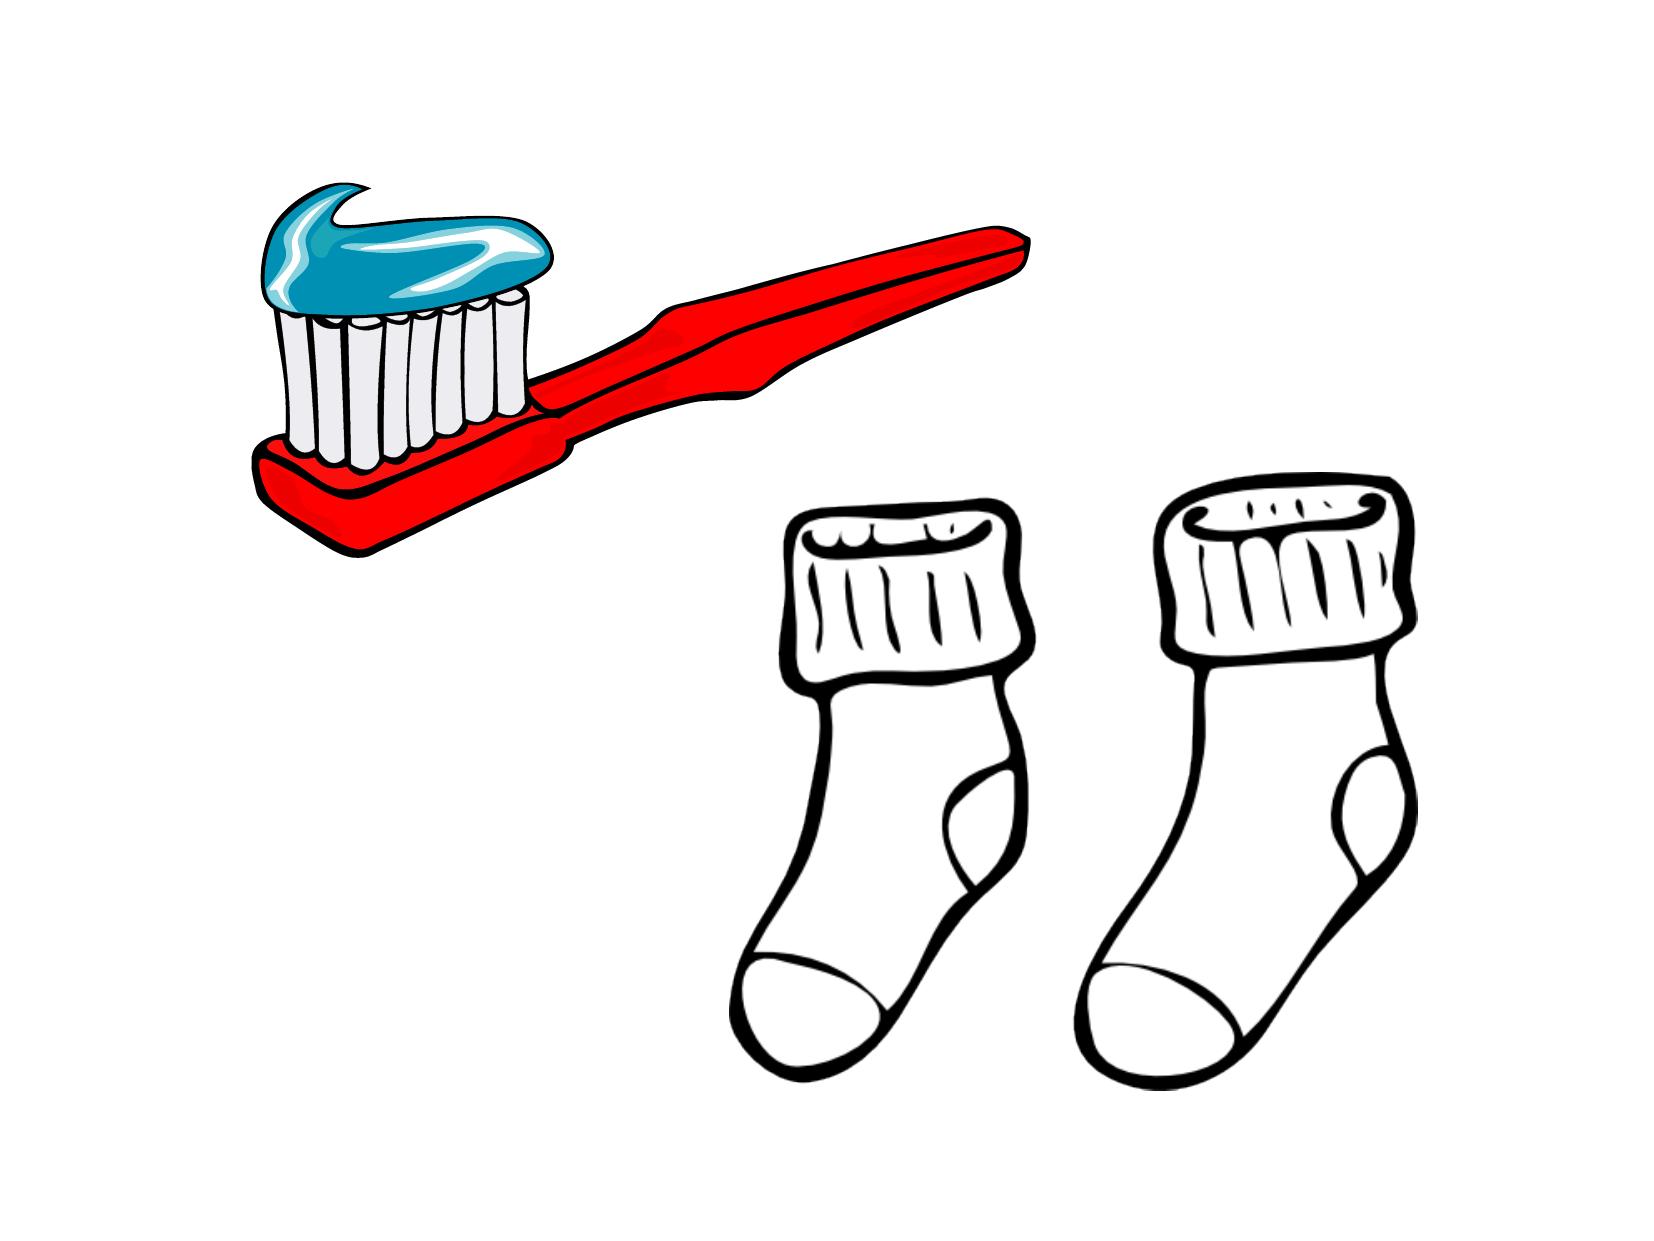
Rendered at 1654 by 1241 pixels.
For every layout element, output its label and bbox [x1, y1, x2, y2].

picture [251, 182, 1418, 1091]
